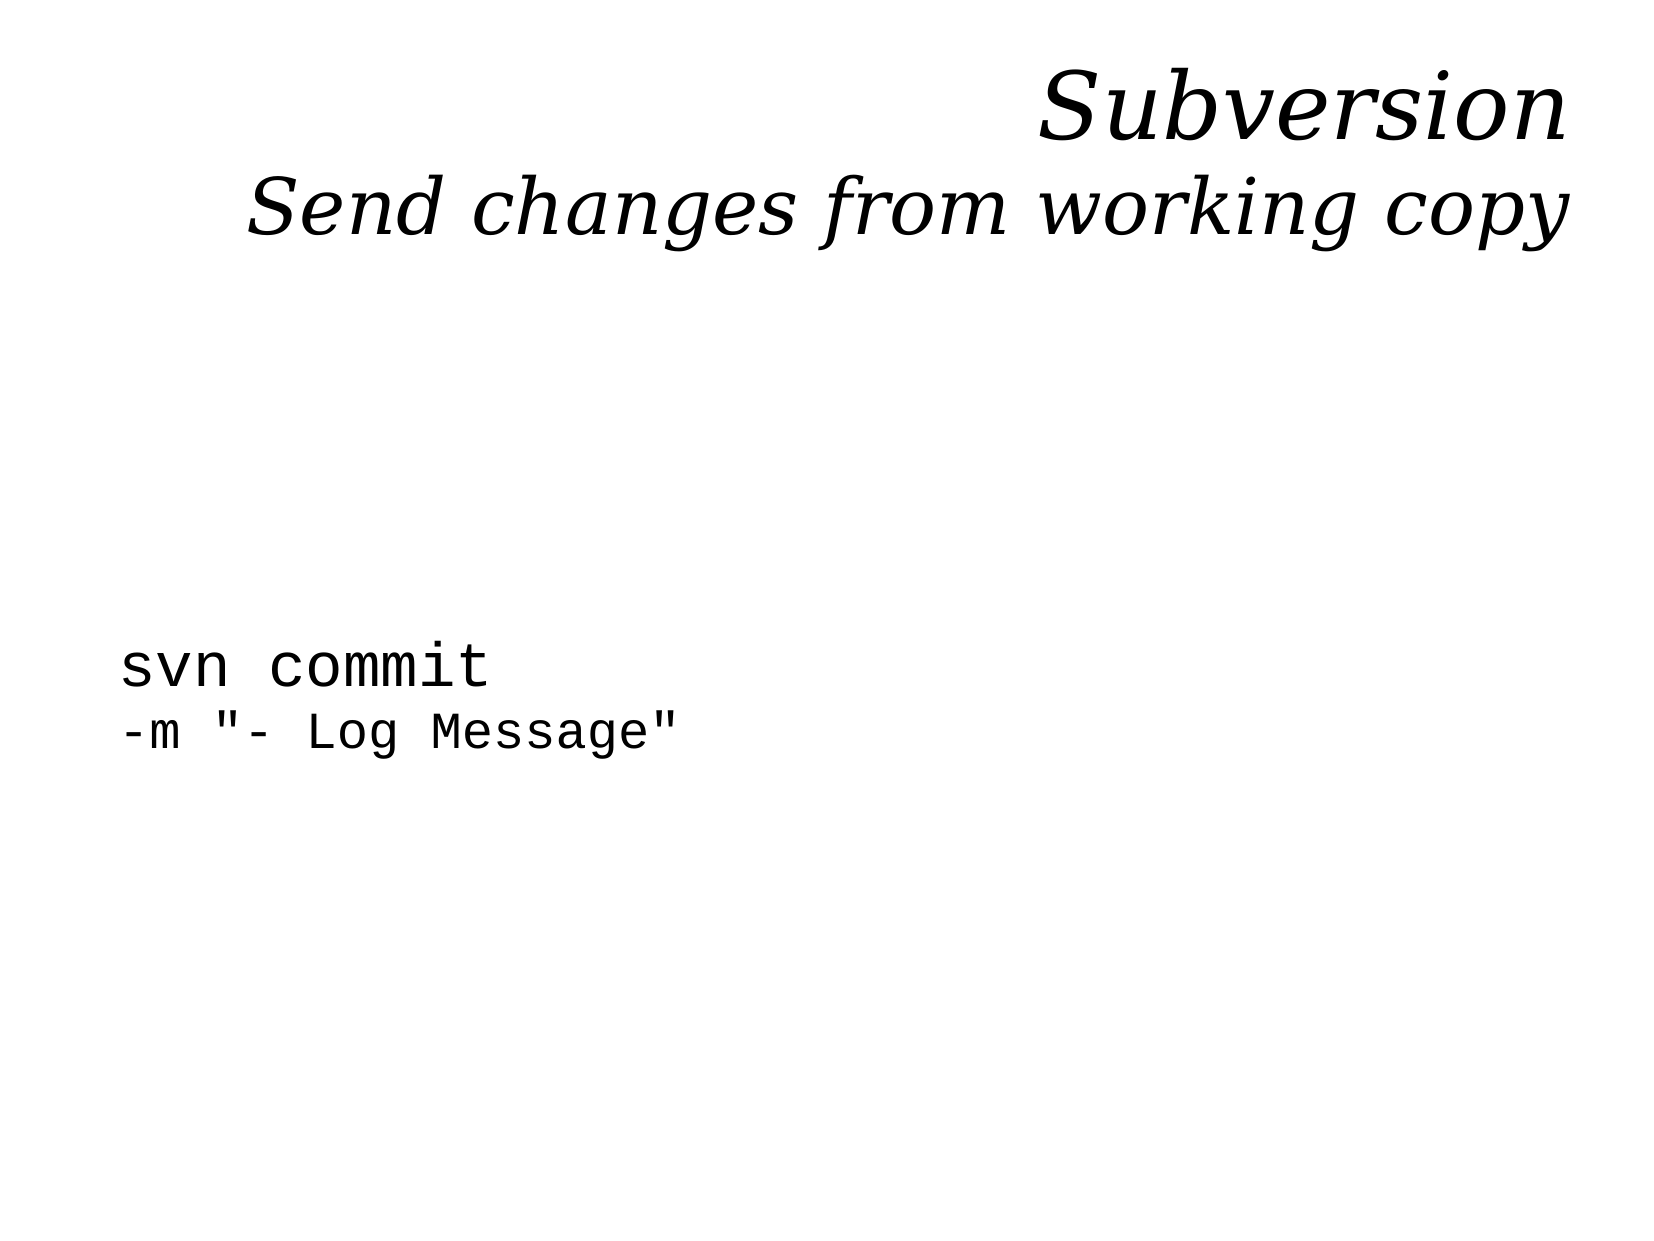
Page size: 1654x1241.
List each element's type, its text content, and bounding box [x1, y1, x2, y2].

title Subversion Send changes from working copy [82, 52, 1571, 254]
subtitle svn commit -m "- Log Message" [82, 297, 1571, 1101]
